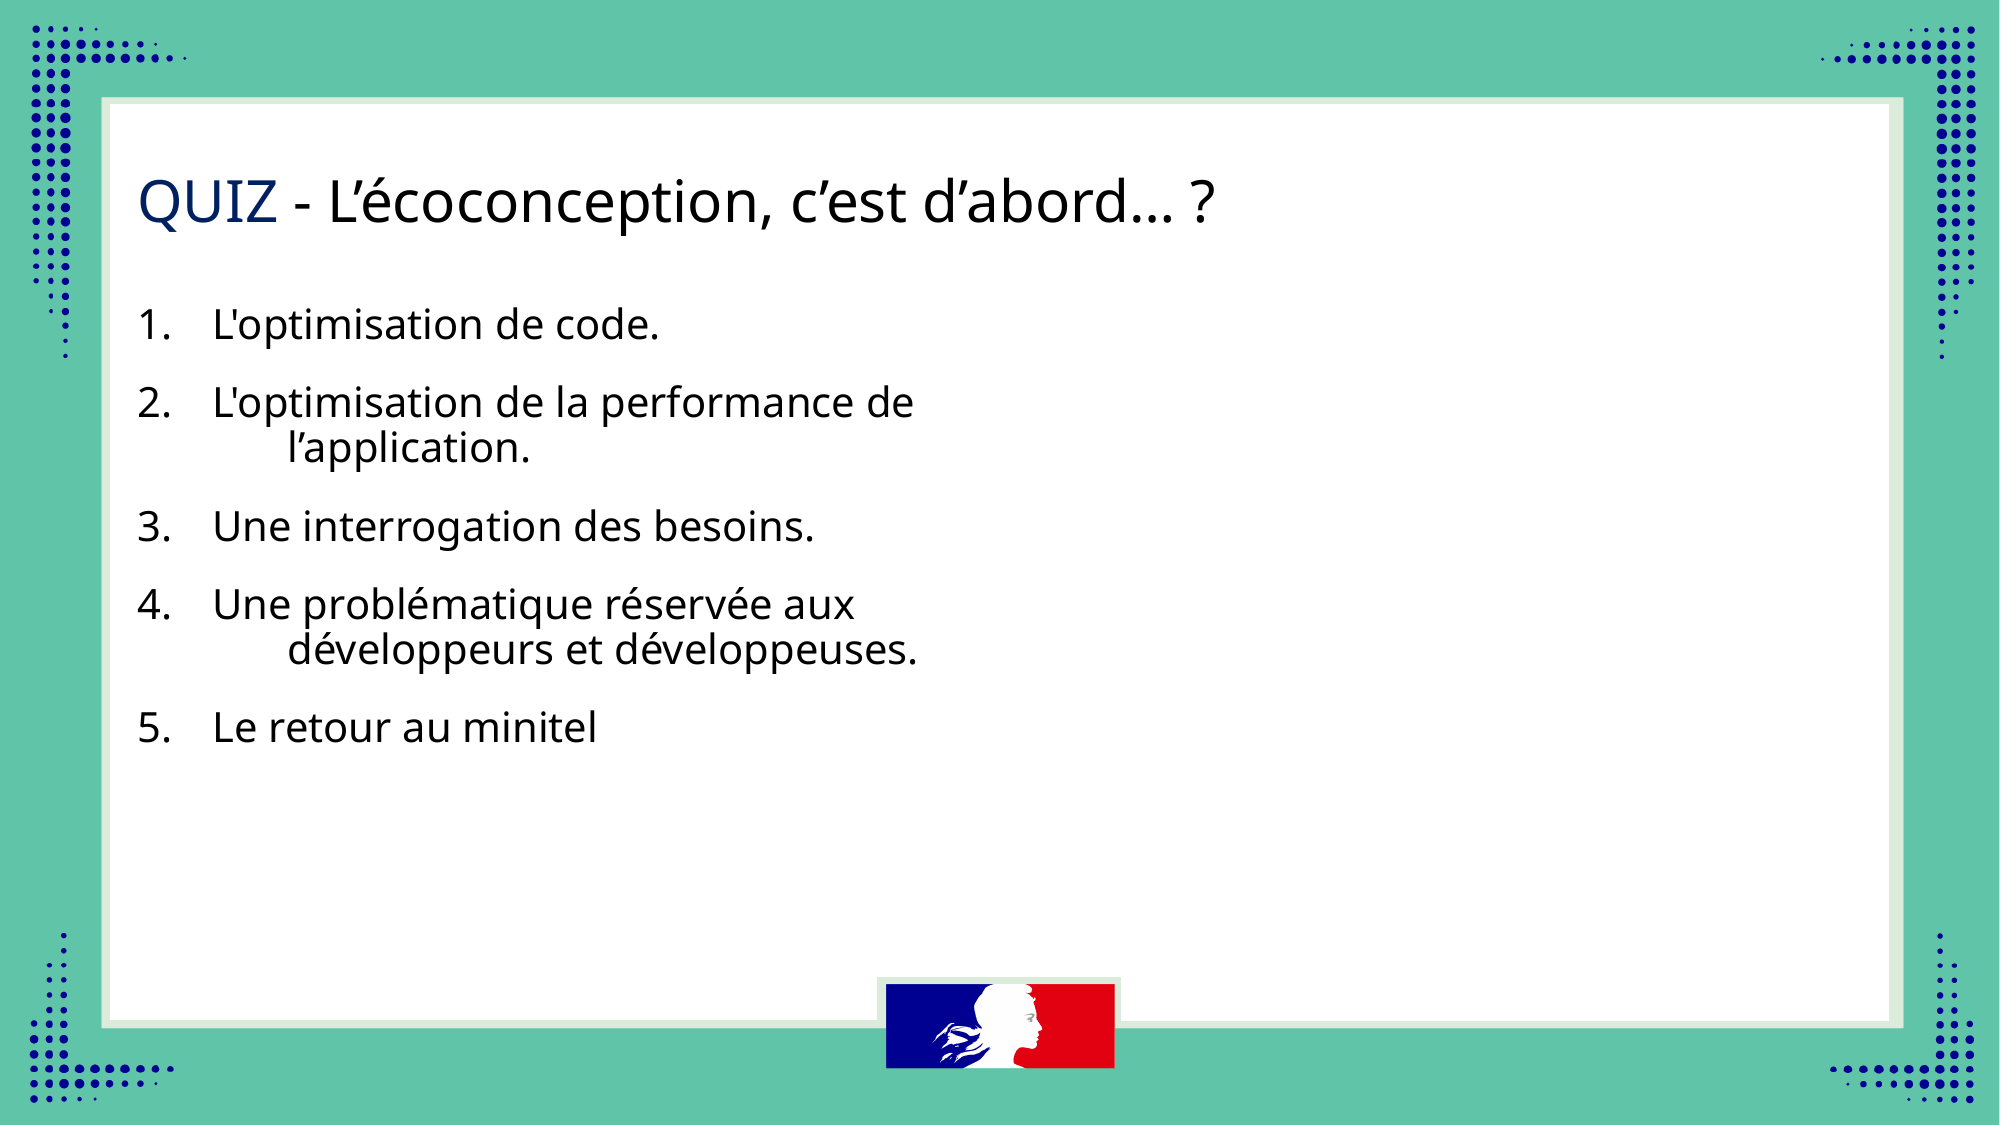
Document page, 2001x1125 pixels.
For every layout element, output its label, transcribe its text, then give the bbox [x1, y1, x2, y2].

title QUIZ - L’écoconception, c’est d’abord… ? [137, 129, 1863, 278]
list L'optimisation de code. L'optimisation de la performance de l’application. Une interrogation des besoins. Une problématique réservée aux développeurs et développeuses. Le retour au minitel [137, 303, 1104, 1017]
picture [0, 0, 2000, 1125]
